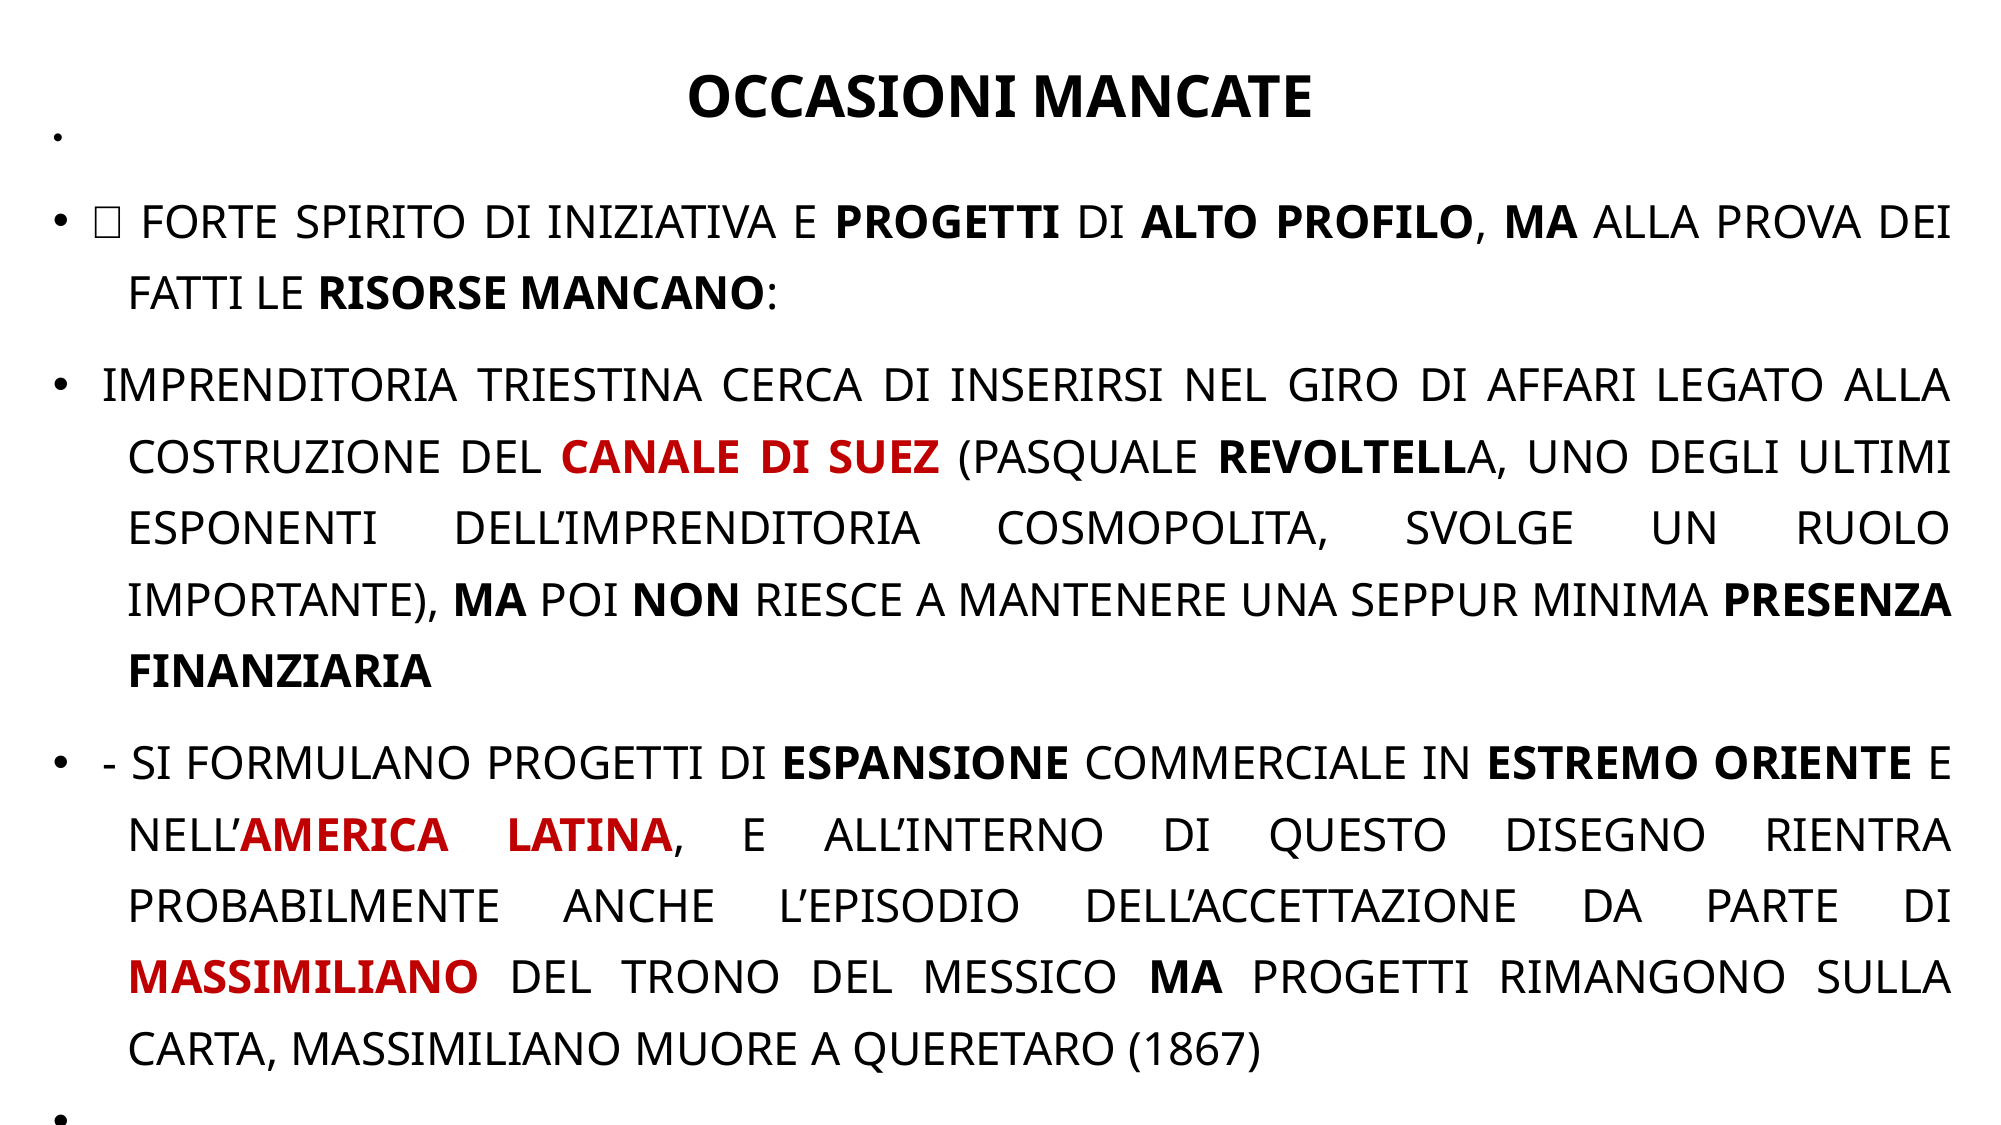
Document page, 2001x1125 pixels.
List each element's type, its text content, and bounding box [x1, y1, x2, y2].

list  FORTE SPIRITO DI INIZIATIVA E PROGETTI DI ALTO PROFILO, MA ALLA PROVA DEI FATTI LE RISORSE MANCANO: IMPRENDITORIA TRIESTINA CERCA DI INSERIRSI NEL GIRO DI AFFARI LEGATO ALLA COSTRUZIONE DEL CANALE DI SUEZ (PASQUALE REVOLTELLA, UNO DEGLI ULTIMI ESPONENTI DELL’IMPRENDITORIA COSMOPOLITA, SVOLGE UN RUOLO IMPORTANTE), MA POI NON RIESCE A MANTENERE UNA SEPPUR MINIMA PRESENZA FINANZIARIA - SI FORMULANO PROGETTI DI ESPANSIONE COMMERCIALE IN ESTREMO ORIENTE E NELL’AMERICA LATINA, E ALL’INTERNO DI QUESTO DISEGNO RIENTRA PROBABILMENTE ANCHE L’EPISODIO DELL’ACCETTAZIONE DA PARTE DI MASSIMILIANO DEL TRONO DEL MESSICO MA PROGETTI RIMANGONO SULLA CARTA, MASSIMILIANO MUORE A QUERETARO (1867) [37, 101, 1968, 1107]
title OCCASIONI MANCATE [137, 59, 1863, 82]
